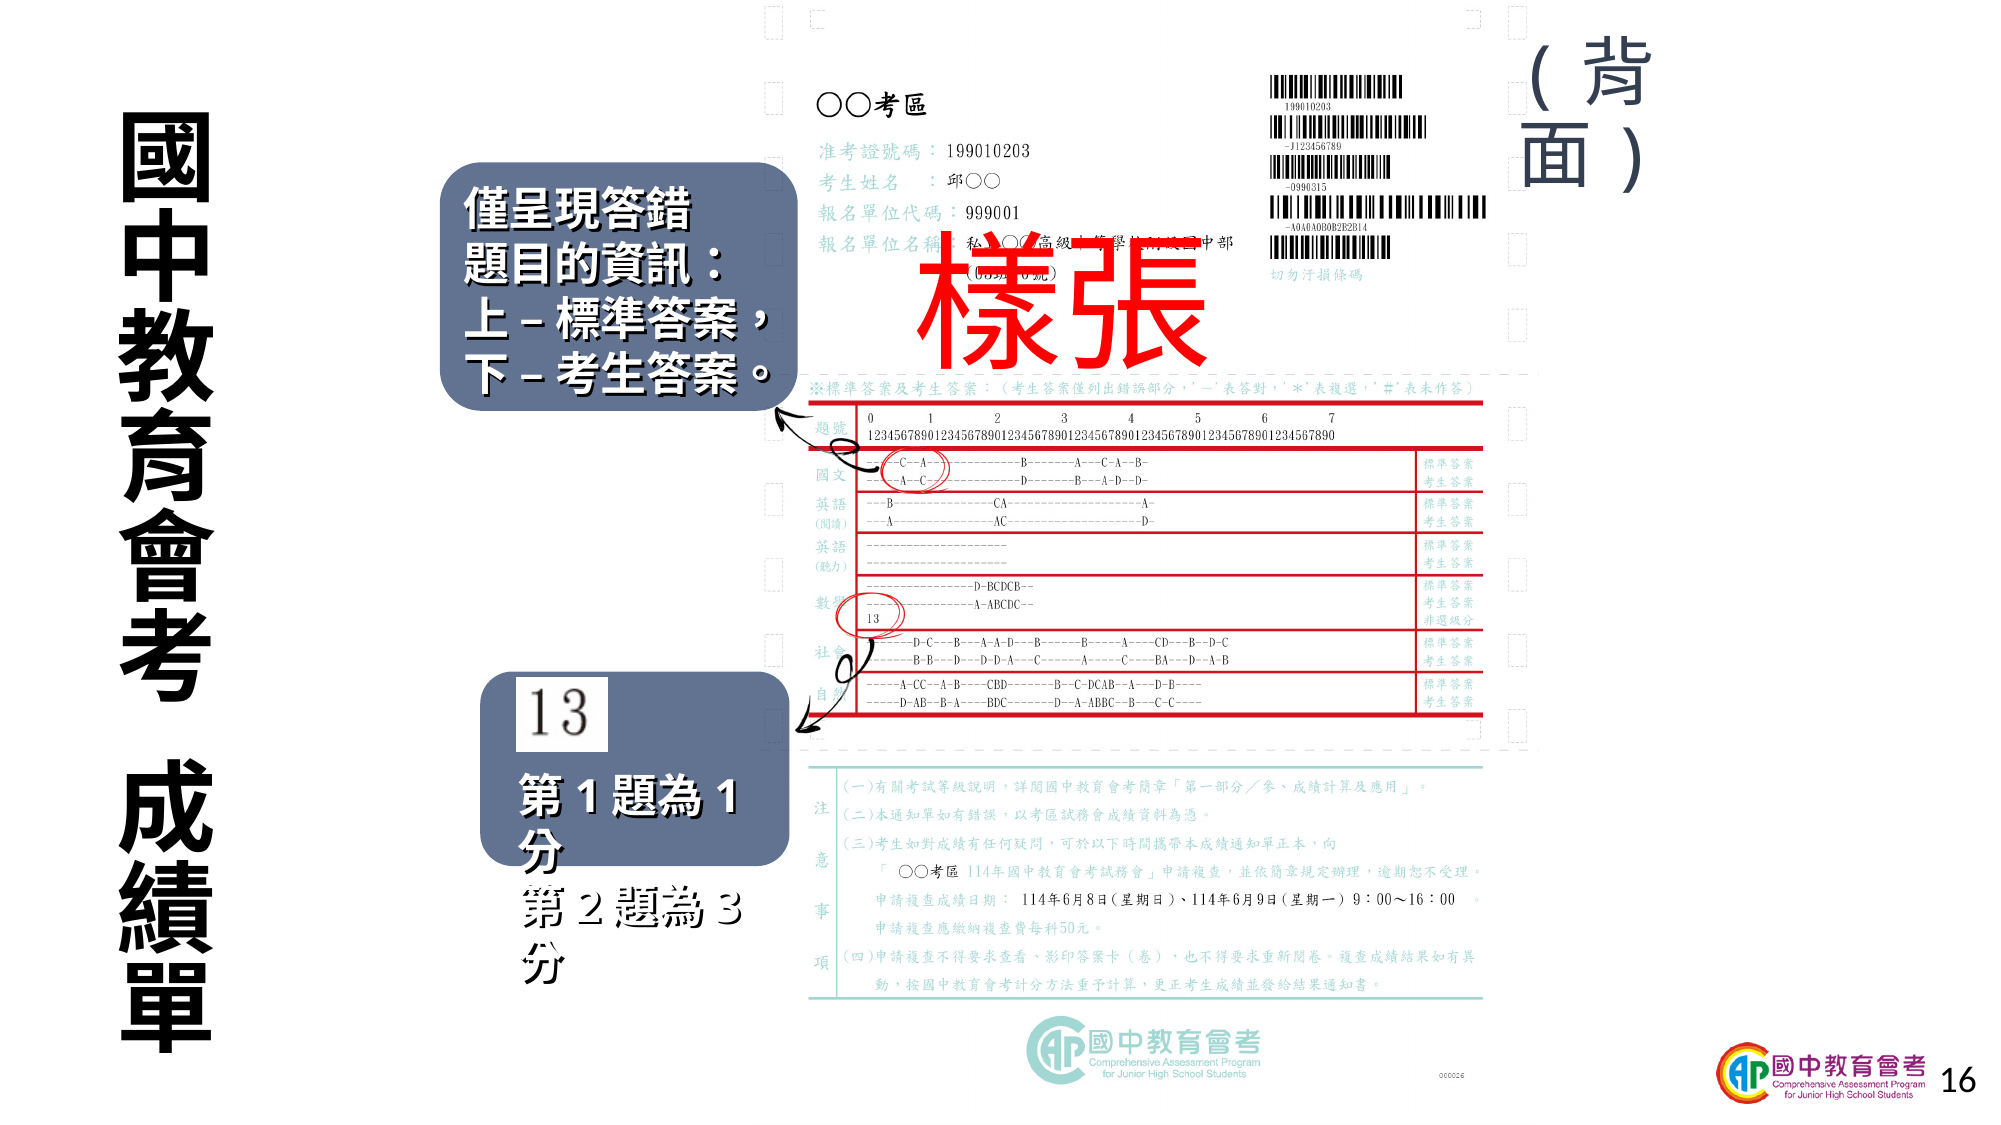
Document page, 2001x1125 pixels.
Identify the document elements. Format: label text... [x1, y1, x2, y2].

text_box 16 [1923, 1047, 2000, 1108]
picture [1530, 143, 1539, 178]
text_box 樣張 [897, 199, 1241, 397]
text_box (背面) [1502, 27, 1768, 131]
text_box 國中教育會考 成績單 [64, 90, 246, 1079]
picture [516, 677, 608, 752]
text_box 第1題為1分 第2題為3分 [480, 671, 790, 867]
picture [752, 0, 1539, 1125]
text_box 僅呈現答錯 題目的資訊： 上 – 標準答案， 下 – 考生答案。 [439, 162, 798, 411]
